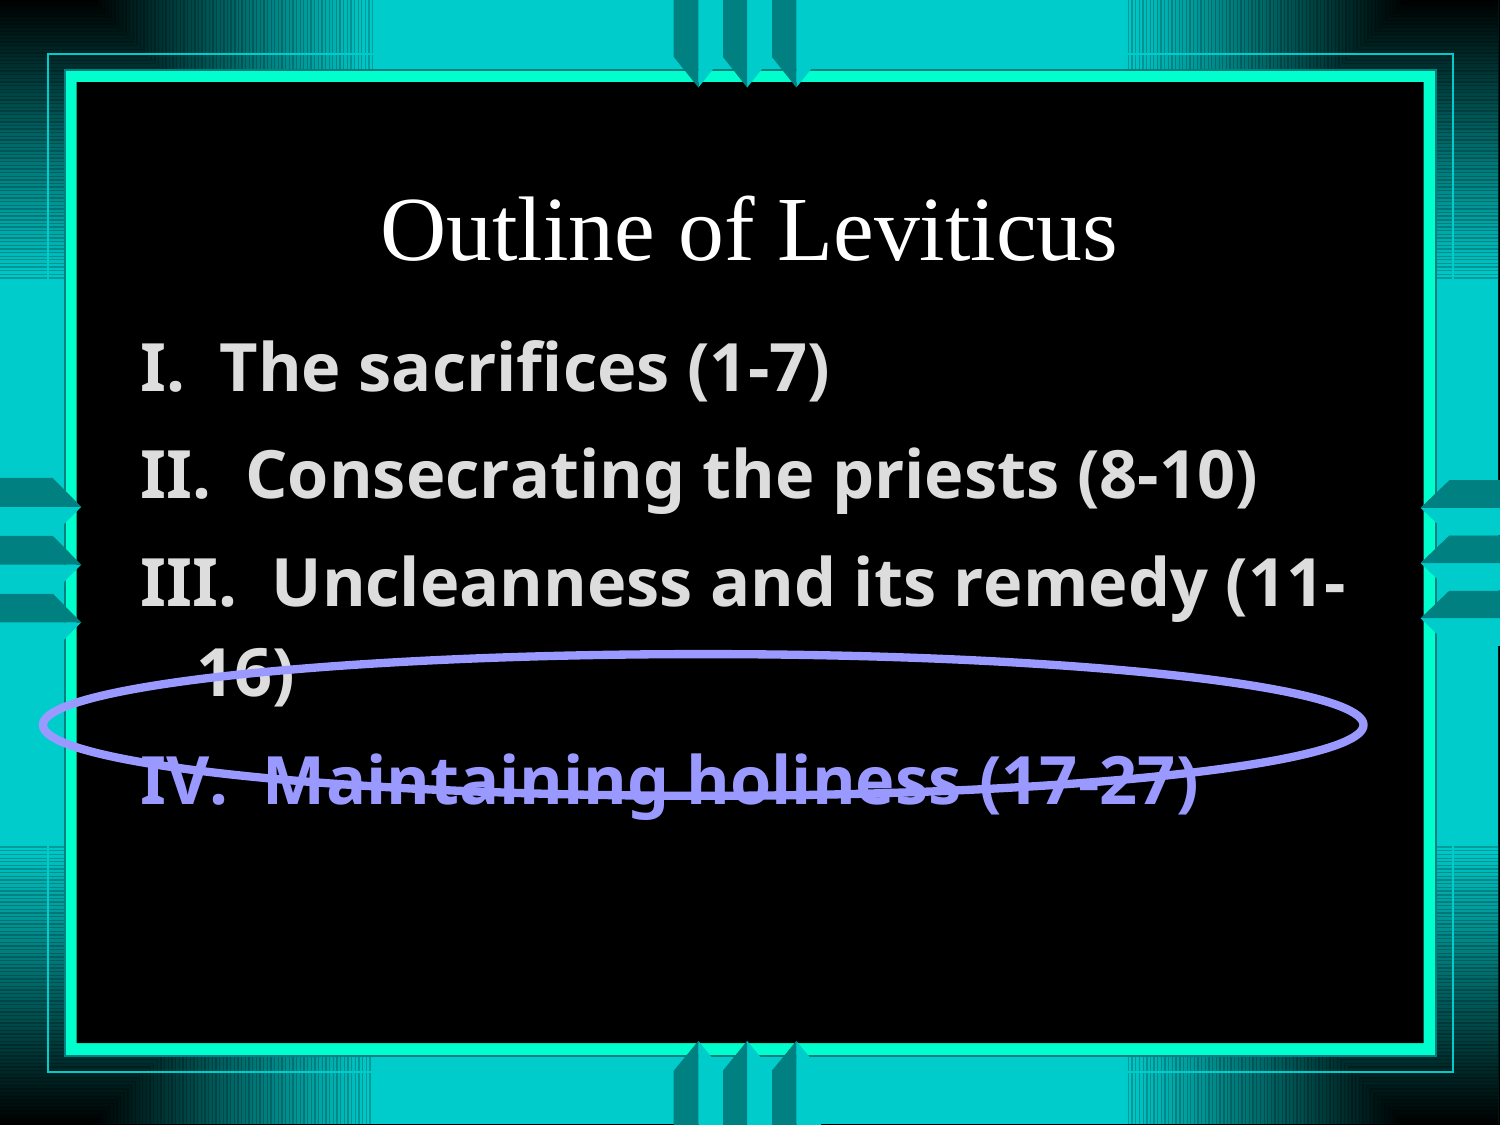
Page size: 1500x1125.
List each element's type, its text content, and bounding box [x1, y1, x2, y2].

title Outline of Leviticus [112, 99, 1388, 288]
list I. The sacrifices (1-7) II. Consecrating the priests (8-10) III. Uncleanness and its remedy (11-16) IV. Maintaining holiness (17-27) [125, 312, 1375, 988]
list I. The sacrifices (1-7) II. Consecrating the priests (8-10) III. Uncleanness and its remedy (11-16) IV. Maintaining holiness (17-27) [125, 659, 1359, 791]
